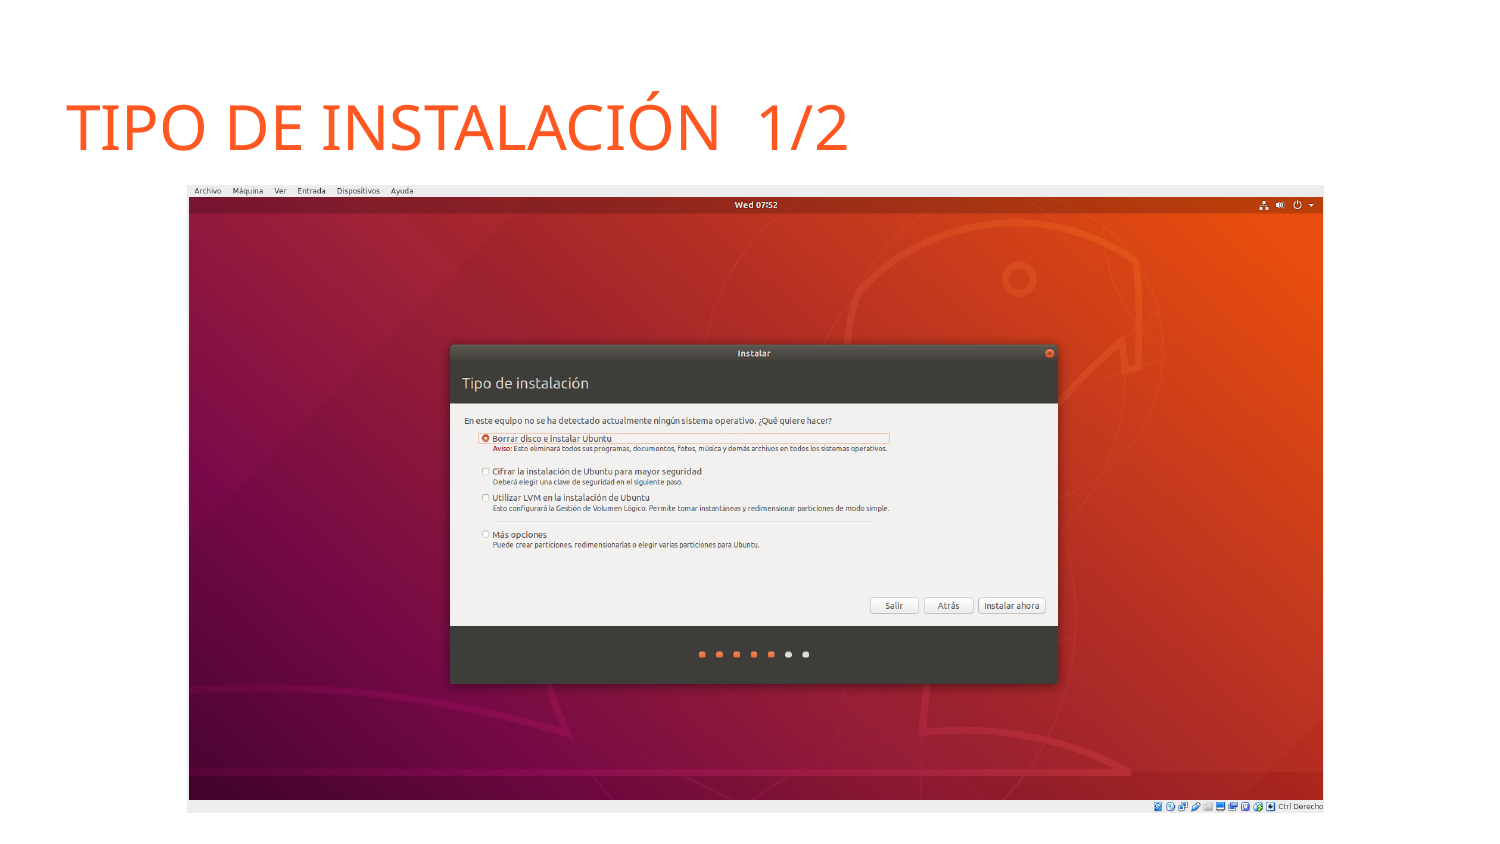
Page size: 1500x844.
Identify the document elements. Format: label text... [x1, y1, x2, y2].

title TIPO DE INSTALACIÓN 1/2 [51, 72, 1449, 167]
picture [187, 185, 1324, 813]
